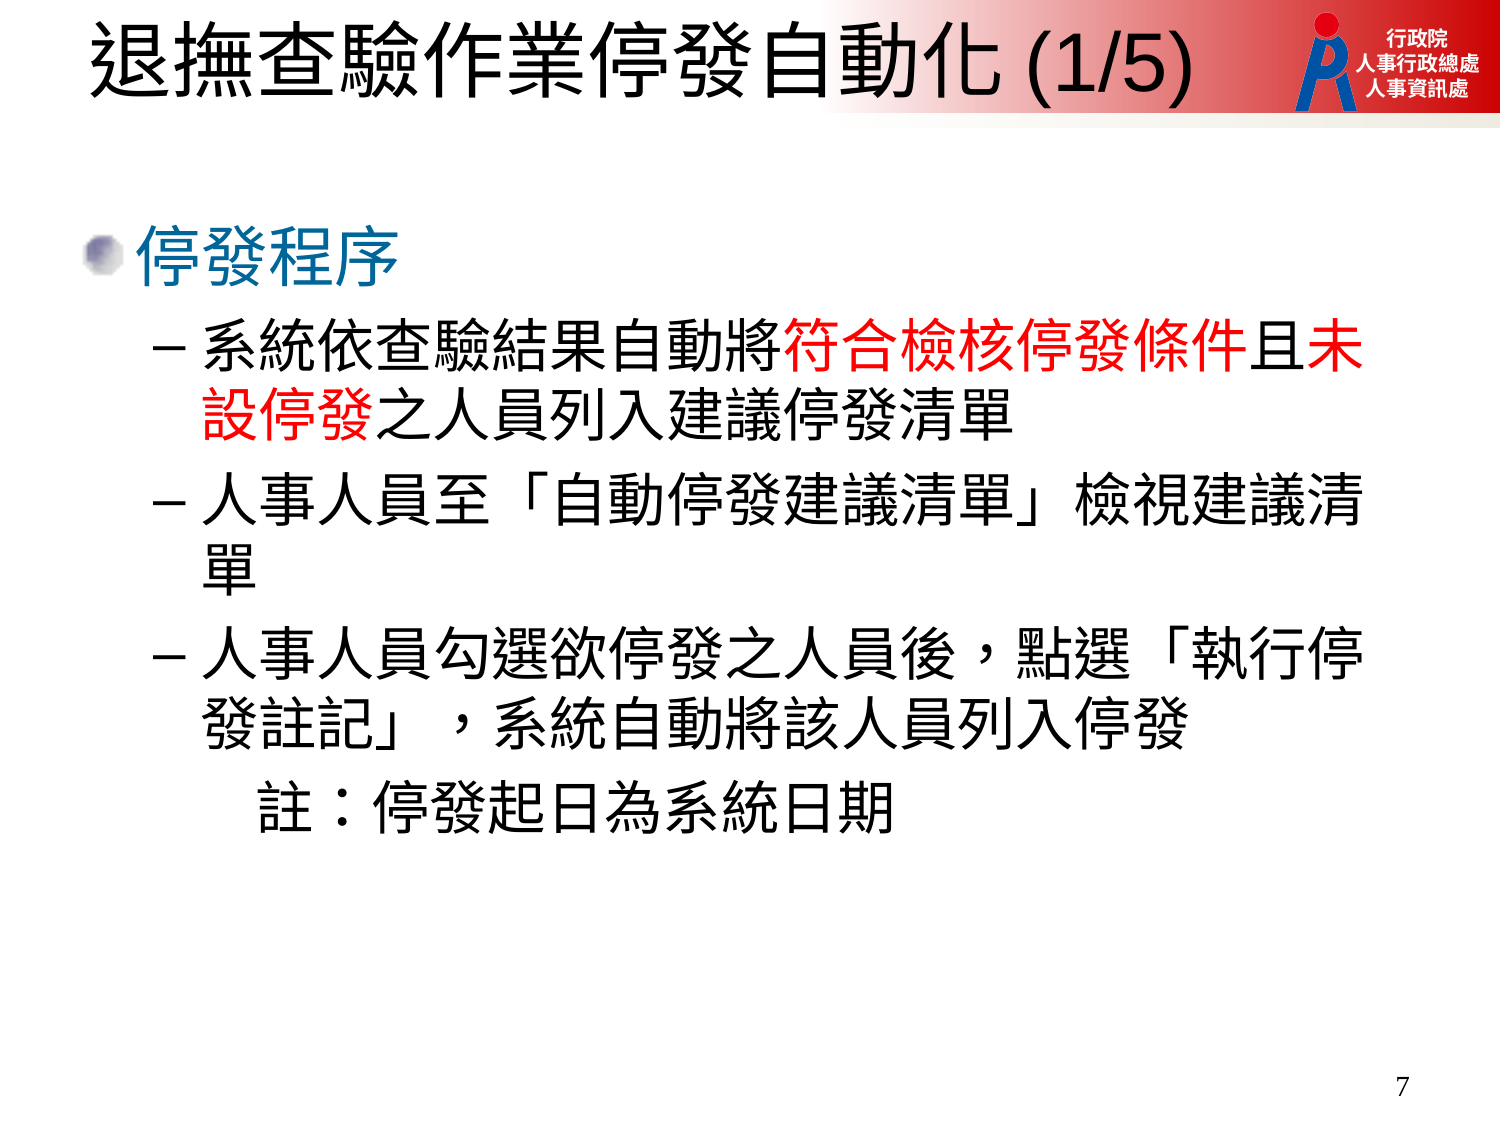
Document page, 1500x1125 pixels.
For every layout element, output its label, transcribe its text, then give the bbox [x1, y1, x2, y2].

title 退撫查驗作業停發自動化(1/5) [59, 4, 1225, 111]
picture [1278, 0, 1374, 128]
list 停發程序 系統依查驗結果自動將符合檢核停發條件且未設停發之人員列入建議停發清單 人事人員至「自動停發建議清單」檢視建議清單 人事人員勾選欲停發之人員後，點選「執行停發註記」，系統自動將該人員列入停發 註：停發起日為系統日期 [63, 206, 1414, 950]
text_box <編號> [1074, 1059, 1426, 1110]
